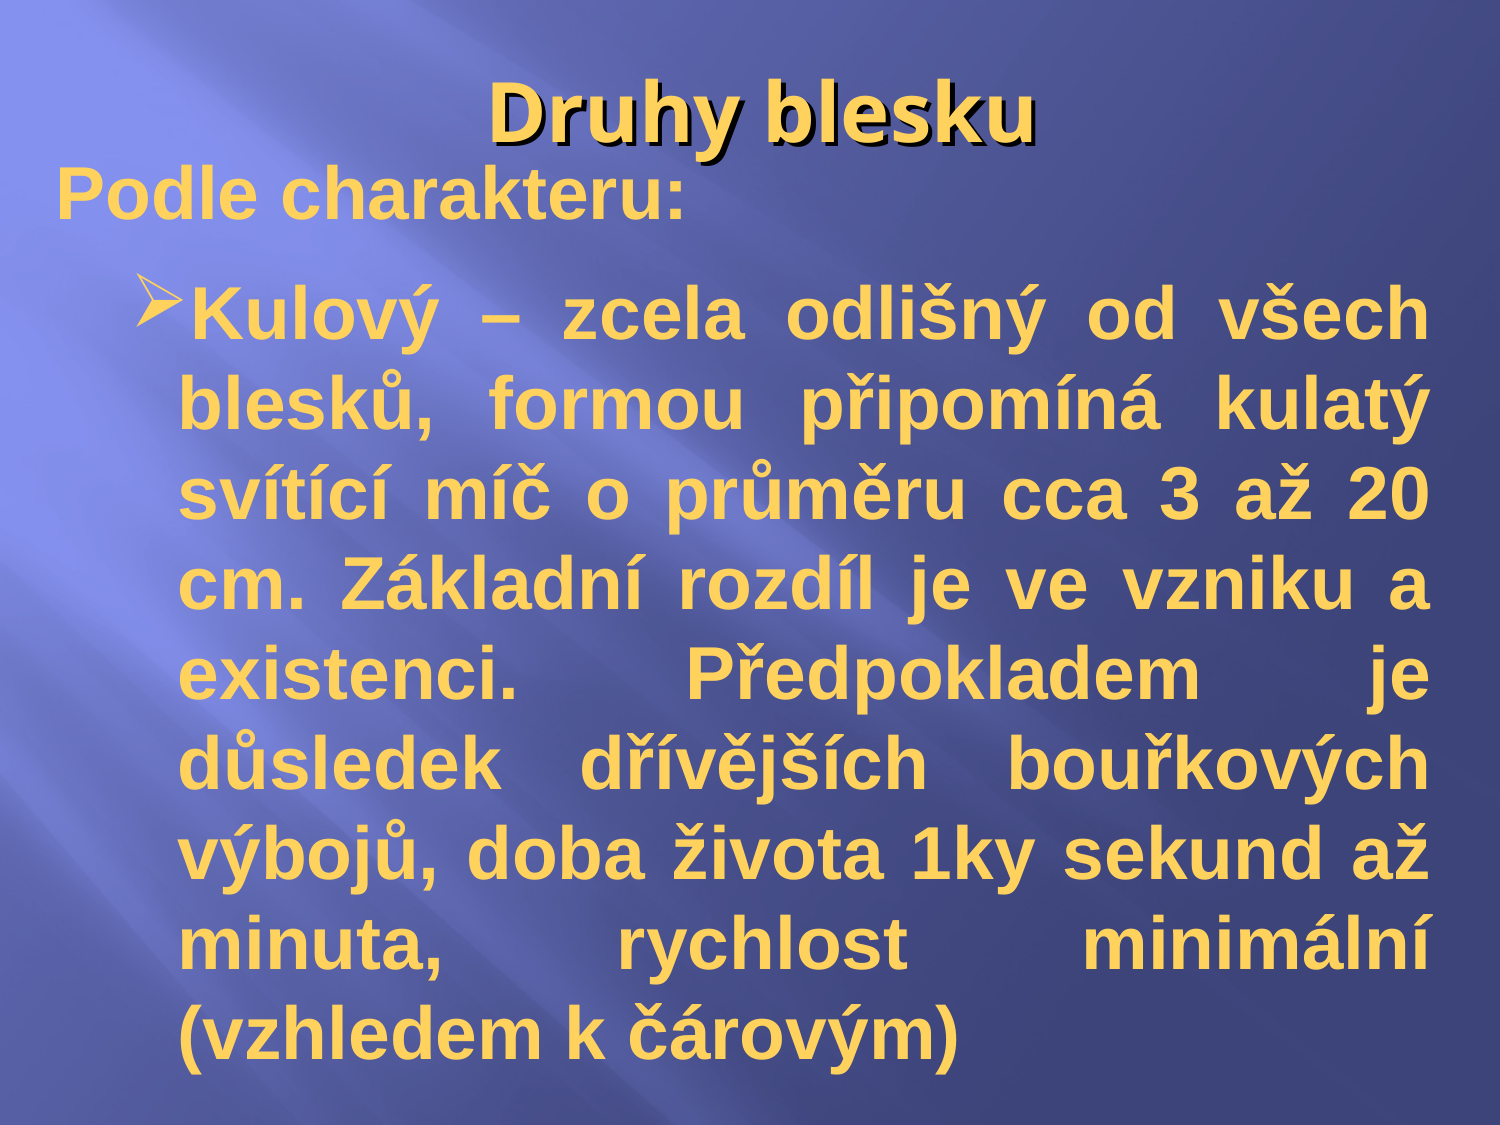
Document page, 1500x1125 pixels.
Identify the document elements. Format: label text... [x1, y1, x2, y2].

title Druhy blesku [64, 45, 1459, 173]
text_box Podle charakteru: Kulový – zcela odlišný od všech blesků, formou připomíná kulatý svítící míč o průměru cca 3 až 20 cm. Základní rozdíl je ve vzniku a existenci. Předpokladem je důsledek dřívějších bouřkových výbojů, doba života 1ky sekund až minuta, rychlost minimální (vzhledem k čárovým) [41, 172, 1447, 1047]
picture [0, 0, 1500, 1125]
